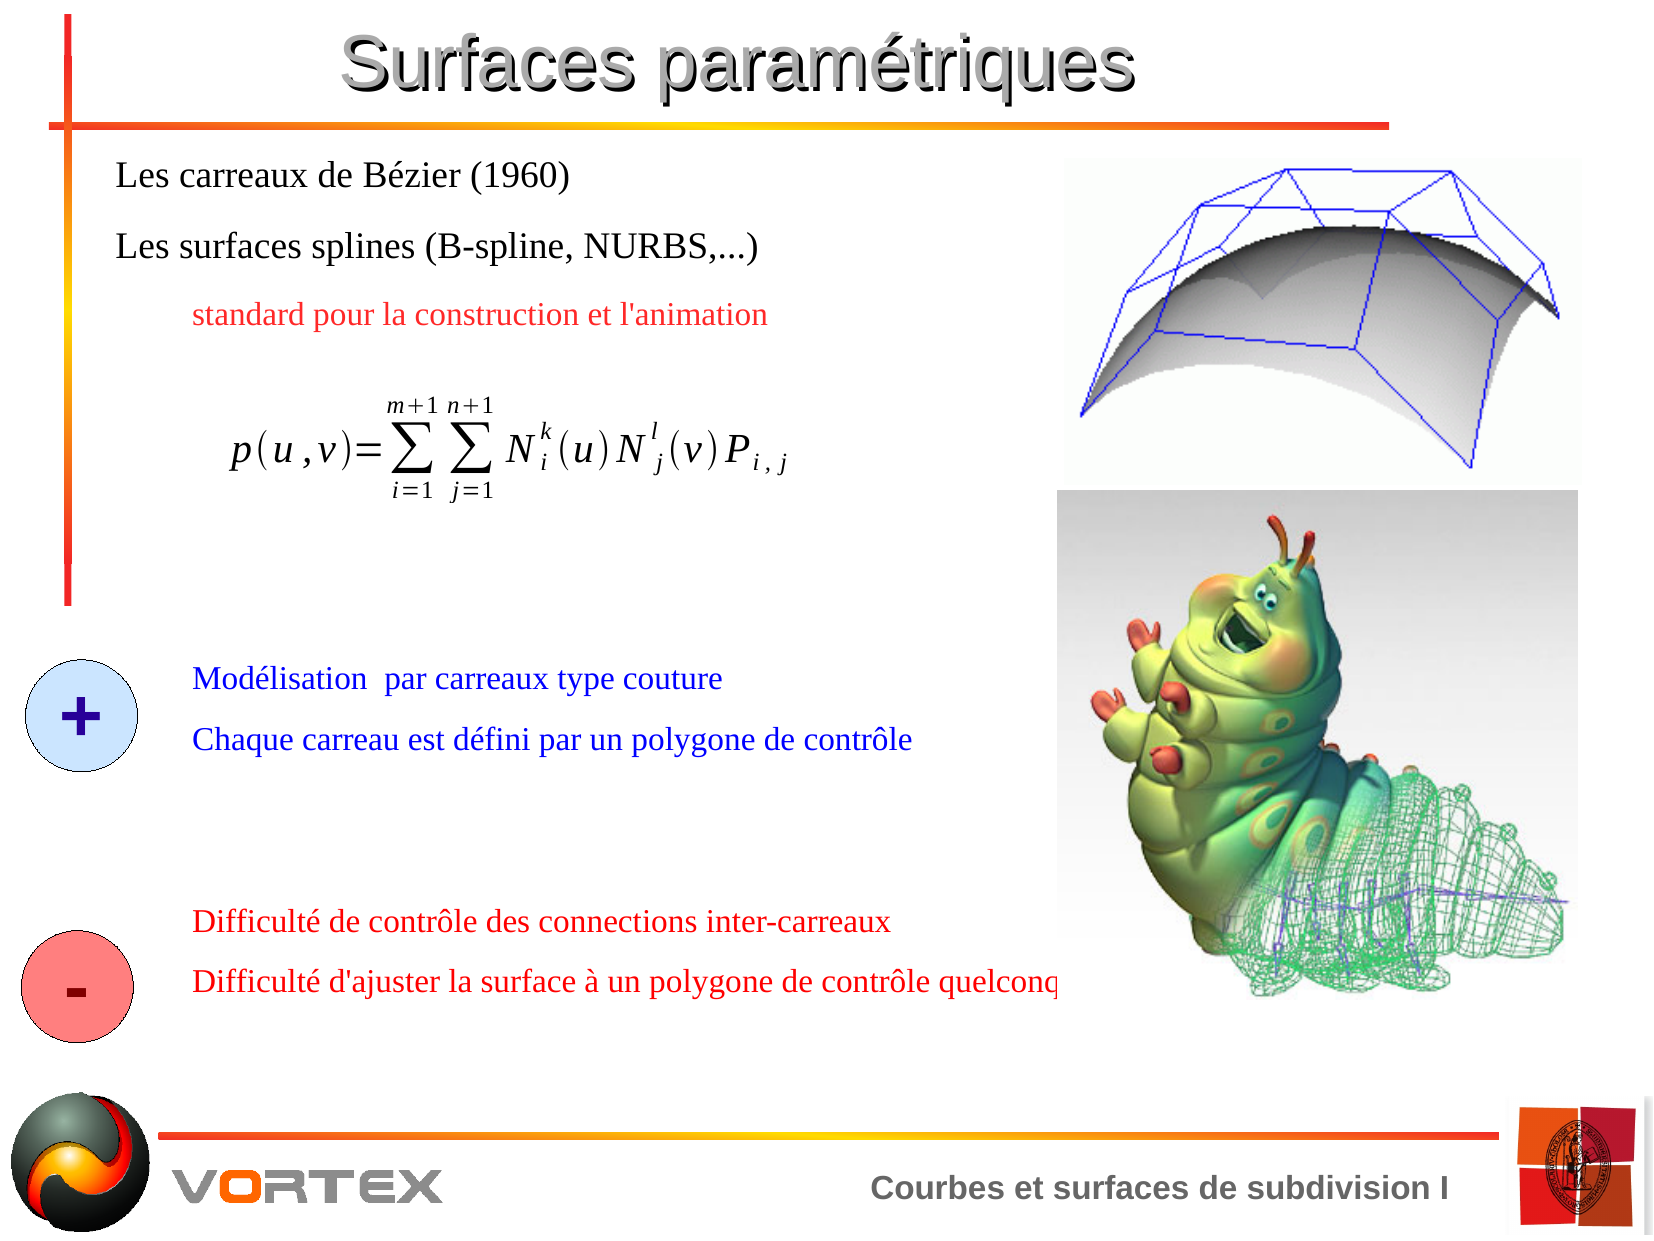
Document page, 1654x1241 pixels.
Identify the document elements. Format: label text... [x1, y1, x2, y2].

list Les carreaux de Bézier (1960) Les surfaces splines (B-spline, NURBS,...) standard pour la construction et l'animation Modélisation par carreaux type couture Chaque carreau est défini par un polygone de contrôle Difficulté de contrôle des connections inter-carreaux Difficulté d'ajuster la surface à un polygone de contrôle quelconque [97, 153, 1571, 1109]
title Surfaces paramétriques [82, 4, 1392, 120]
picture [1057, 490, 1578, 1000]
picture [1064, 158, 1582, 485]
text_box - [21, 930, 134, 1043]
chart [217, 391, 794, 503]
picture [11, 1092, 443, 1232]
picture [1505, 1096, 1653, 1235]
text_box + [25, 659, 138, 772]
